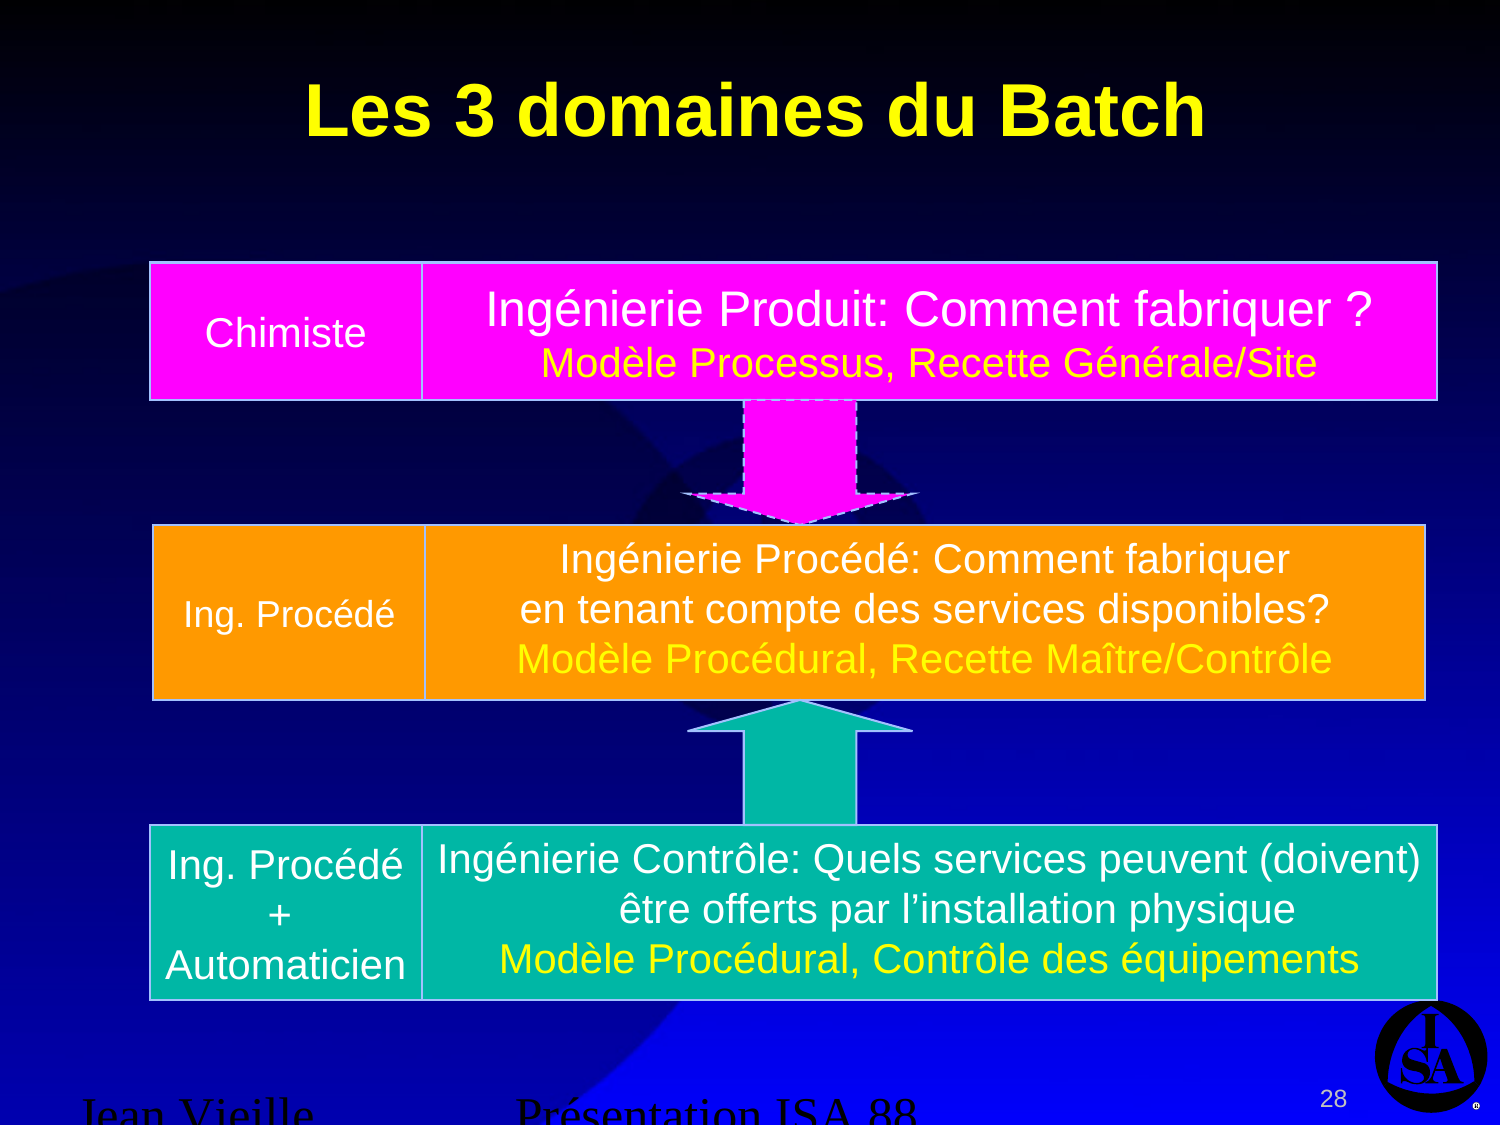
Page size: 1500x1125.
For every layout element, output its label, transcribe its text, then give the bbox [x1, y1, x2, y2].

picture [873, 1116, 886, 1125]
picture [718, 1110, 731, 1125]
text_box Chimiste [149, 262, 422, 400]
text_box Ing. Procédé [153, 524, 426, 700]
picture [298, 1110, 308, 1118]
text_box [687, 399, 913, 526]
text_box Ingénierie Contrôle: Quels services peuvent (doivent) être offerts par l’installation physique Modèle Procédural, Contrôle des équipements [422, 824, 1438, 1000]
picture [524, 1101, 535, 1117]
picture [828, 1121, 843, 1125]
picture [607, 1110, 617, 1118]
text_box [687, 699, 913, 826]
title Les 3 domaines du Batch [75, 12, 1438, 201]
text_box Ing. Procédé + Automaticien [149, 824, 422, 1000]
picture [874, 1101, 885, 1114]
picture [899, 1101, 910, 1114]
text_box Ingénierie Produit: Comment fabriquer ? Modèle Processus, Recette Générale/Site [422, 262, 1438, 400]
picture [102, 1110, 112, 1118]
picture [668, 1120, 677, 1125]
picture [234, 1110, 244, 1118]
picture [898, 1116, 911, 1125]
picture [830, 1103, 841, 1118]
list Ingénierie Procédé: Comment fabriquer en tenant compte des services disponibles? Modèle Procédural, Recette Maître/Contrôle [426, 524, 1425, 700]
picture [124, 1120, 133, 1125]
picture [148, 1111, 157, 1125]
picture [0, 0, 1500, 1125]
picture [745, 1111, 754, 1125]
picture [565, 1110, 575, 1118]
picture [631, 1111, 640, 1125]
